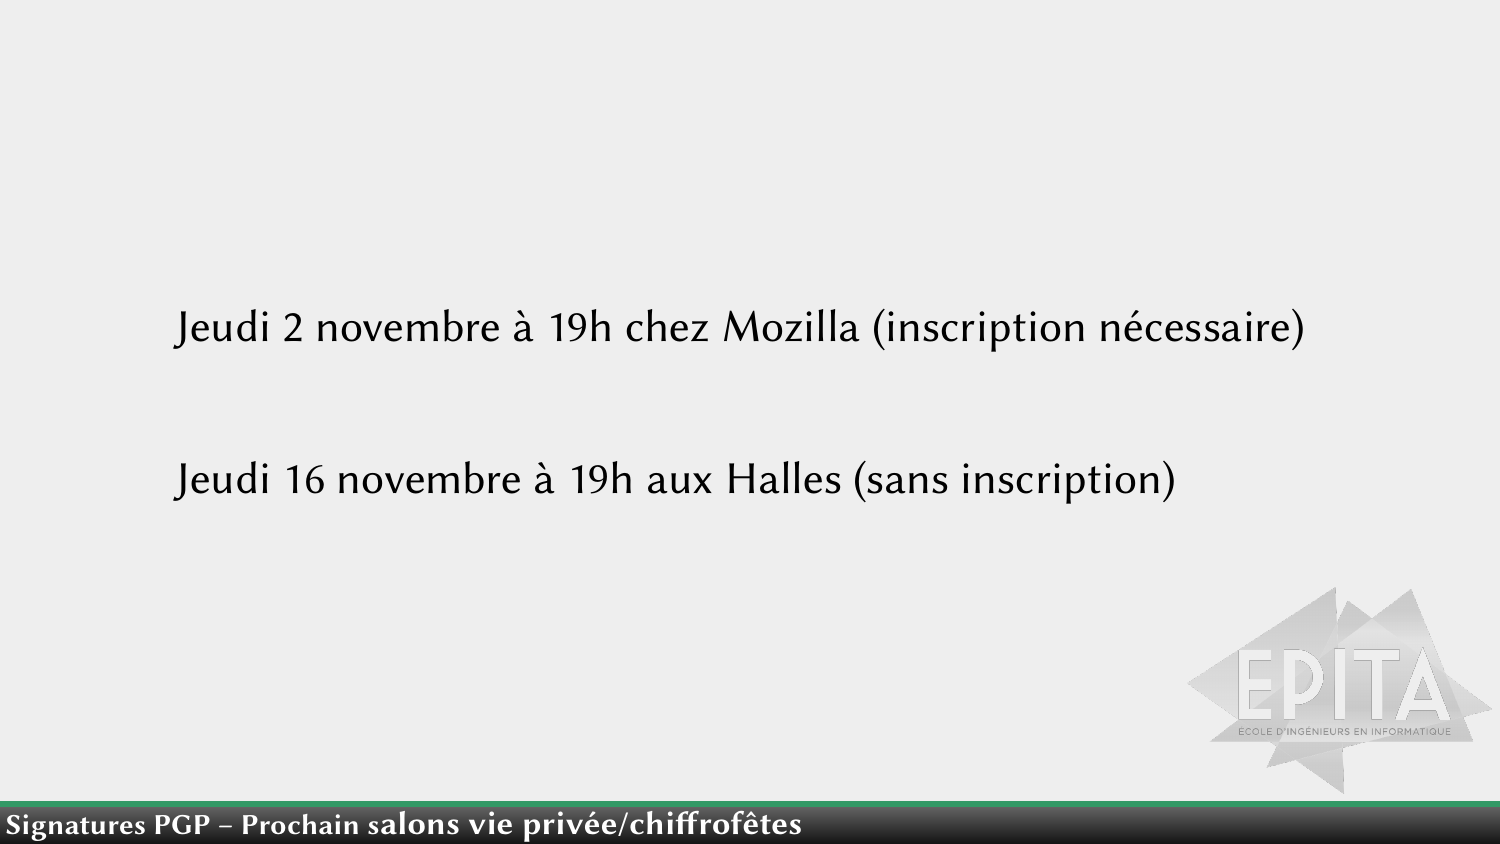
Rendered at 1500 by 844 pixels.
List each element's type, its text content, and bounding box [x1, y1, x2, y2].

title Signatures PGP – Prochain salons vie privée/chiffrofêtes [5, 801, 1075, 844]
picture [1187, 587, 1492, 794]
list Jeudi 2 novembre à 19h chez Mozilla (inscription nécessaire) Jeudi 16 novembre à 19h aux Halles (sans inscription) [33, 23, 1467, 783]
